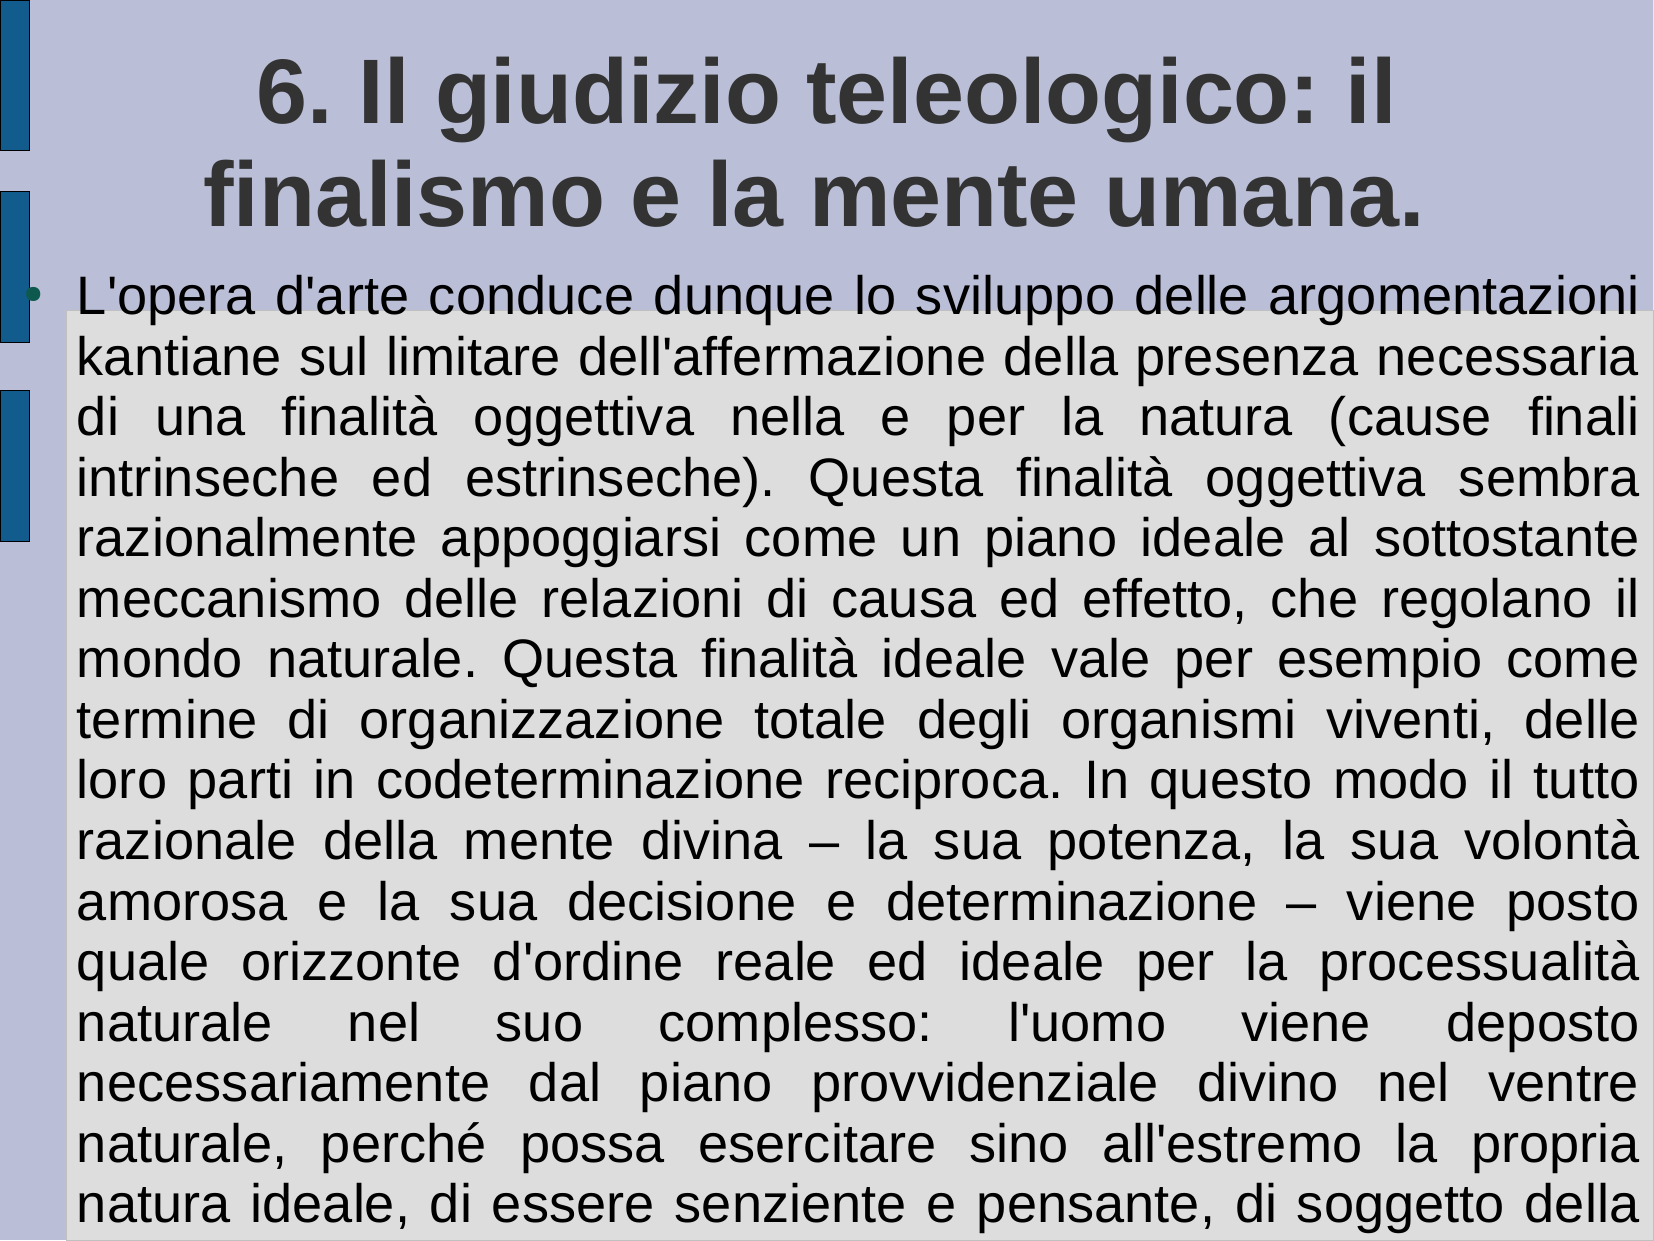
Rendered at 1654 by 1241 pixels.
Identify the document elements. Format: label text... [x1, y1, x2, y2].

title 6. Il giudizio teleologico: il finalismo e la mente umana. [121, 40, 1534, 246]
list L'opera d'arte conduce dunque lo sviluppo delle argomentazioni kantiane sul limitare dell'affermazione della presenza necessaria di una finalità oggettiva nella e per la natura (cause finali intrinseche ed estrinseche). Questa finalità oggettiva sembra razionalmente appoggiarsi come un piano ideale al sottostante meccanismo delle relazioni di causa ed effetto, che regolano il mondo naturale. Questa finalità ideale vale per esempio come termine di organizzazione totale degli organismi viventi, delle loro parti in codeterminazione reciproca. In questo modo il tutto razionale della mente divina – la sua potenza, la sua volontà amorosa e la sua decisione e determinazione – viene posto quale orizzonte d'ordine reale ed ideale per la processualità naturale nel suo complesso: l'uomo viene deposto necessariamente dal piano provvidenziale divino nel ventre naturale, perché possa esercitare sino all'estremo la propria natura ideale, di essere senziente e pensante, di soggetto della libertà. [5, 265, 1642, 1235]
